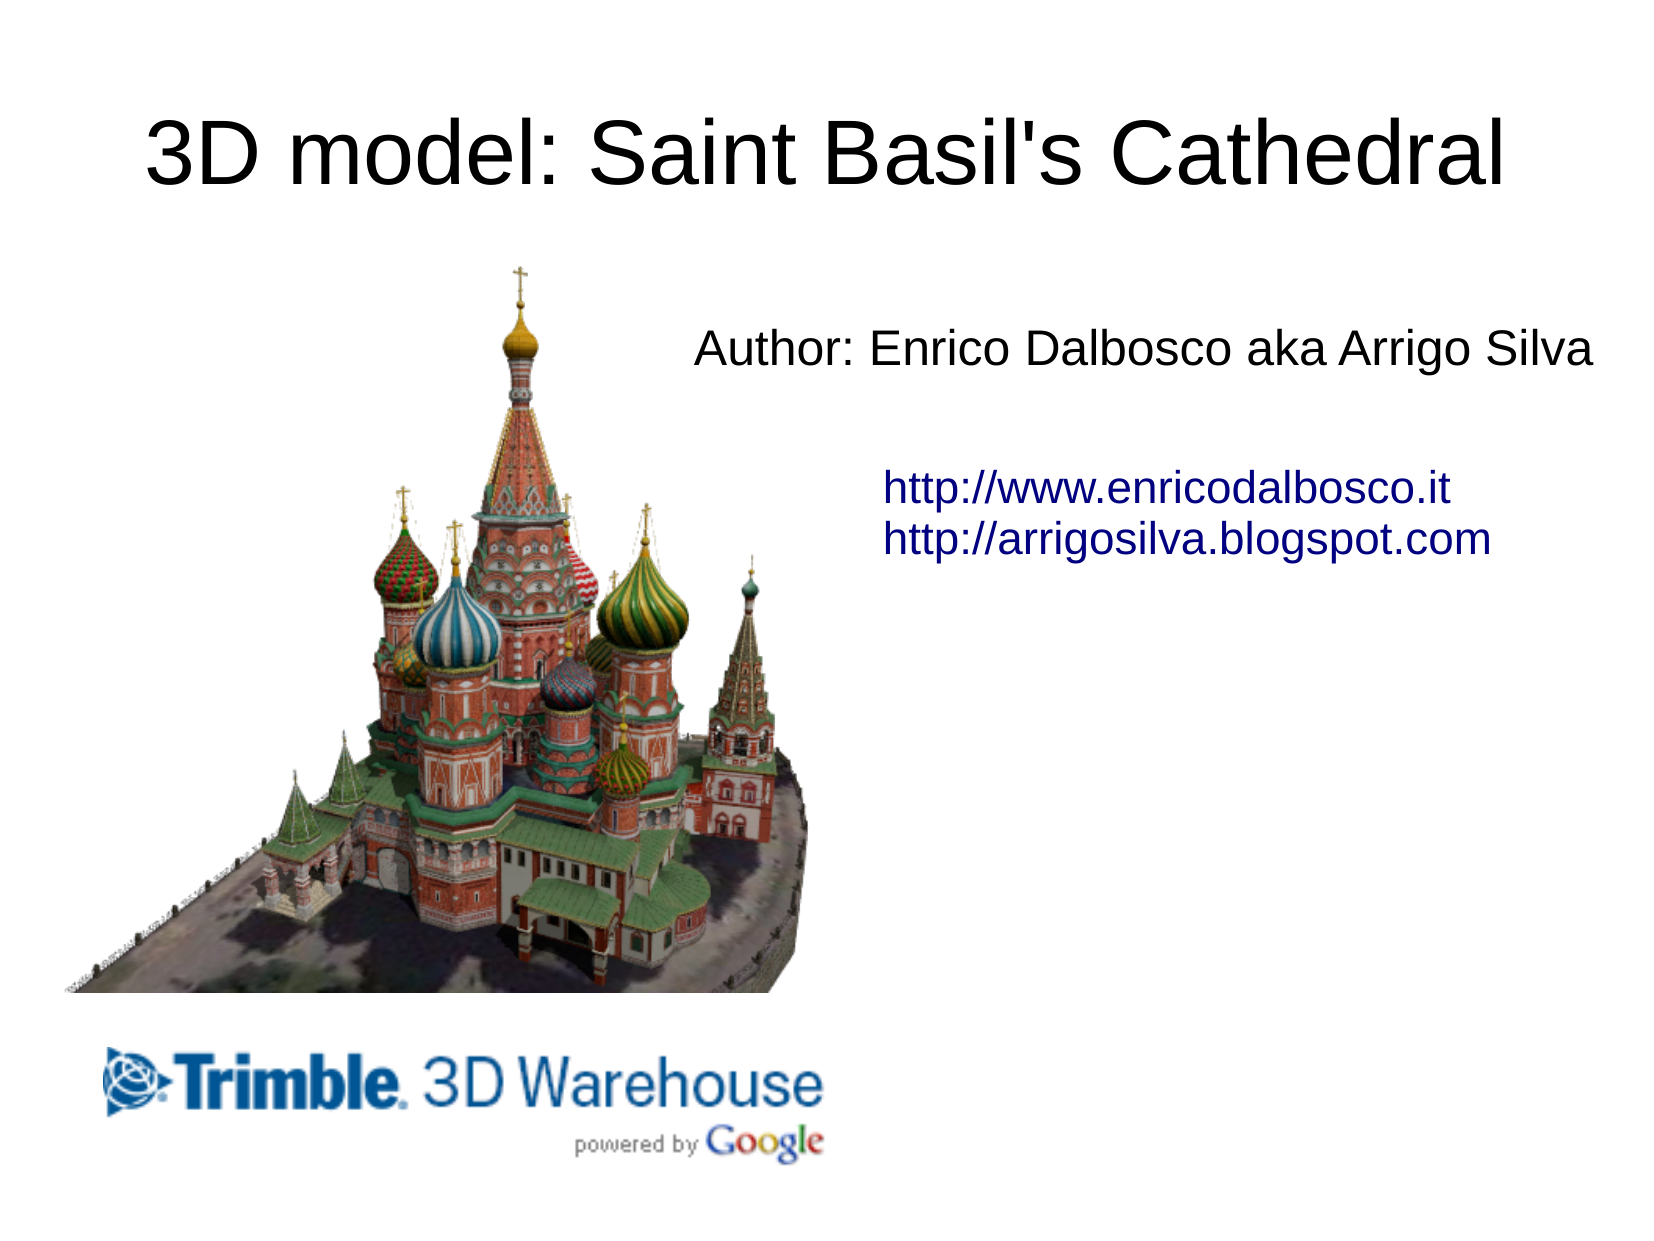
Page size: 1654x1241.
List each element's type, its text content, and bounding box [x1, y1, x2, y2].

text_box Author: Enrico Dalbosco aka Arrigo Silva [679, 313, 1625, 384]
picture [29, 242, 1030, 993]
text_box http://www.enricodalbosco.it http://arrigosilva.blogspot.com [868, 454, 1518, 572]
picture [103, 1047, 827, 1168]
title 3D model: Saint Basil's Cathedral [82, 49, 1571, 257]
